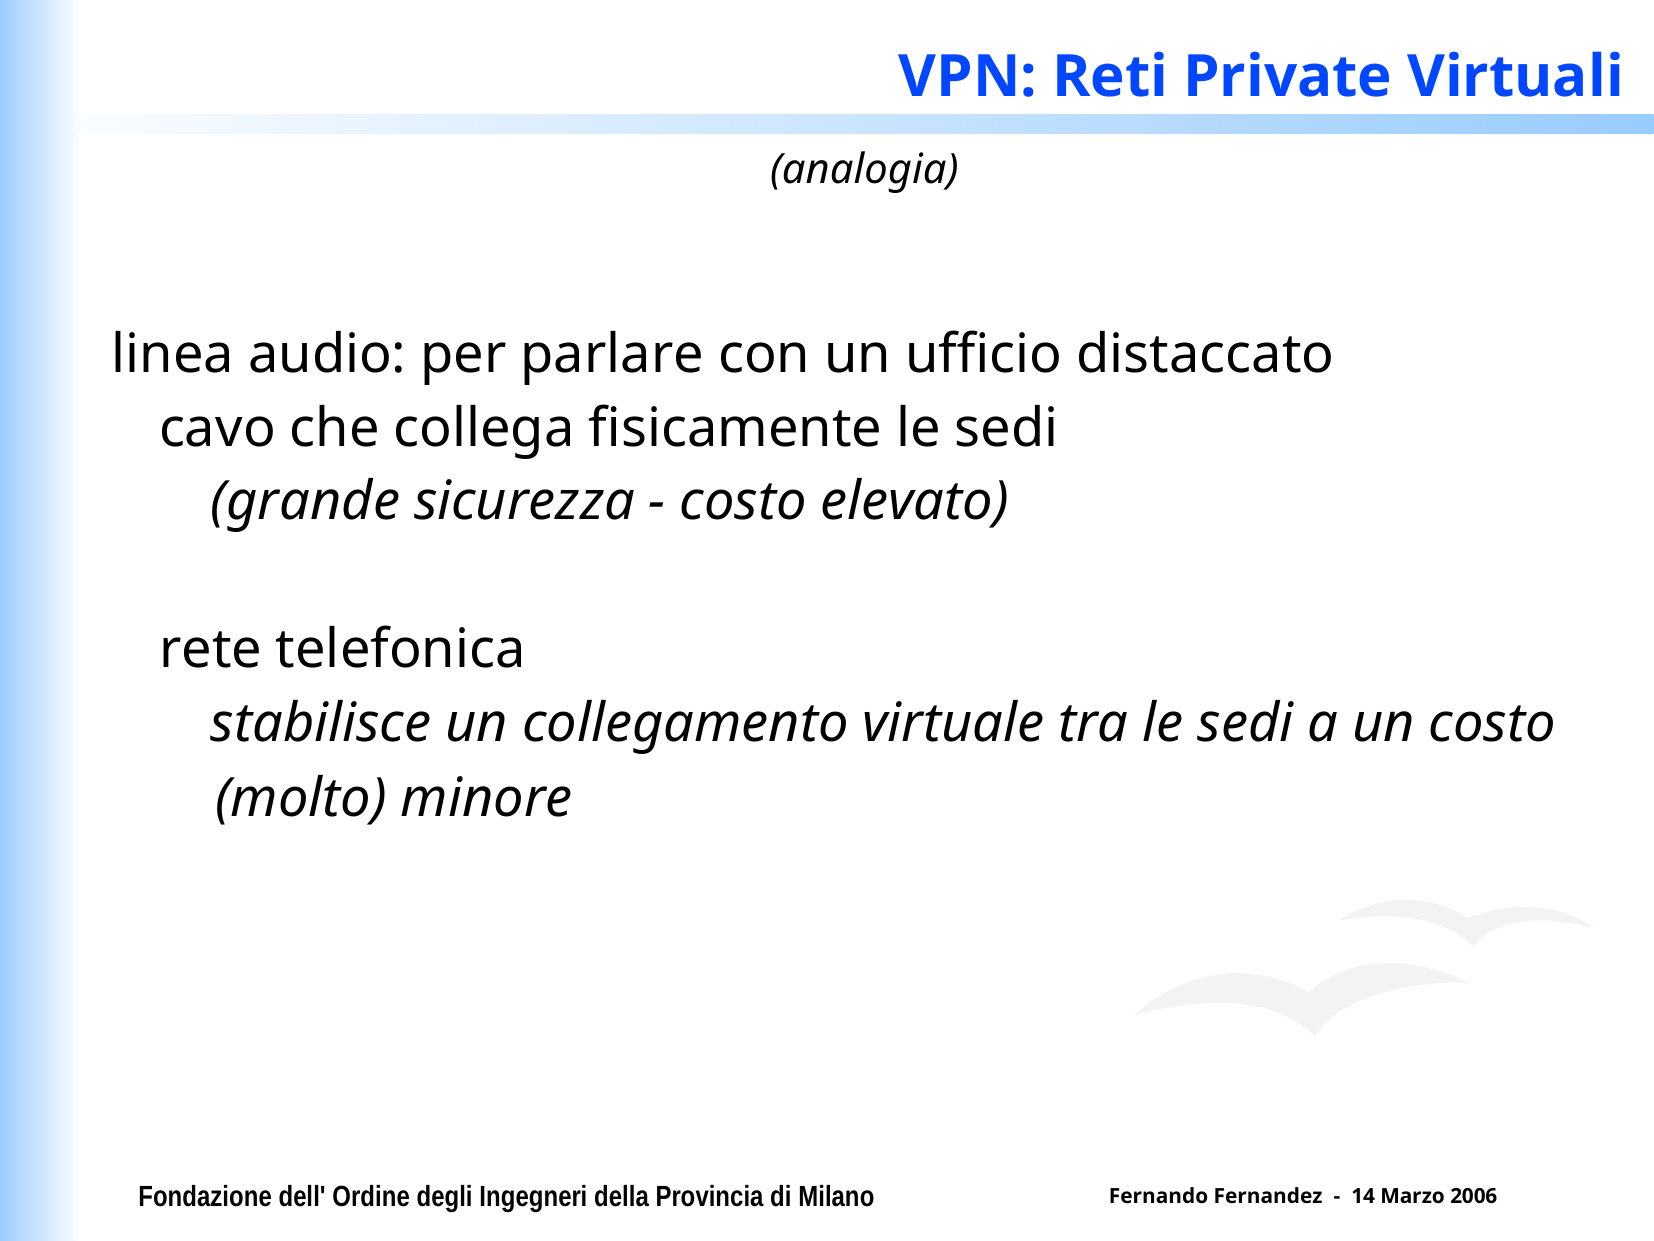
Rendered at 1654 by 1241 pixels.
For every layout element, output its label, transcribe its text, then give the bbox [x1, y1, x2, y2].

list (analogia) linea audio: per parlare con un ufficio distaccato cavo che collega fisicamente le sedi (grande sicurezza - costo elevato) rete telefonica stabilisce un collegamento virtuale tra le sedi a un costo (molto) minore [111, 138, 1617, 1021]
title VPN: Reti Private Virtuali [85, 0, 1654, 148]
